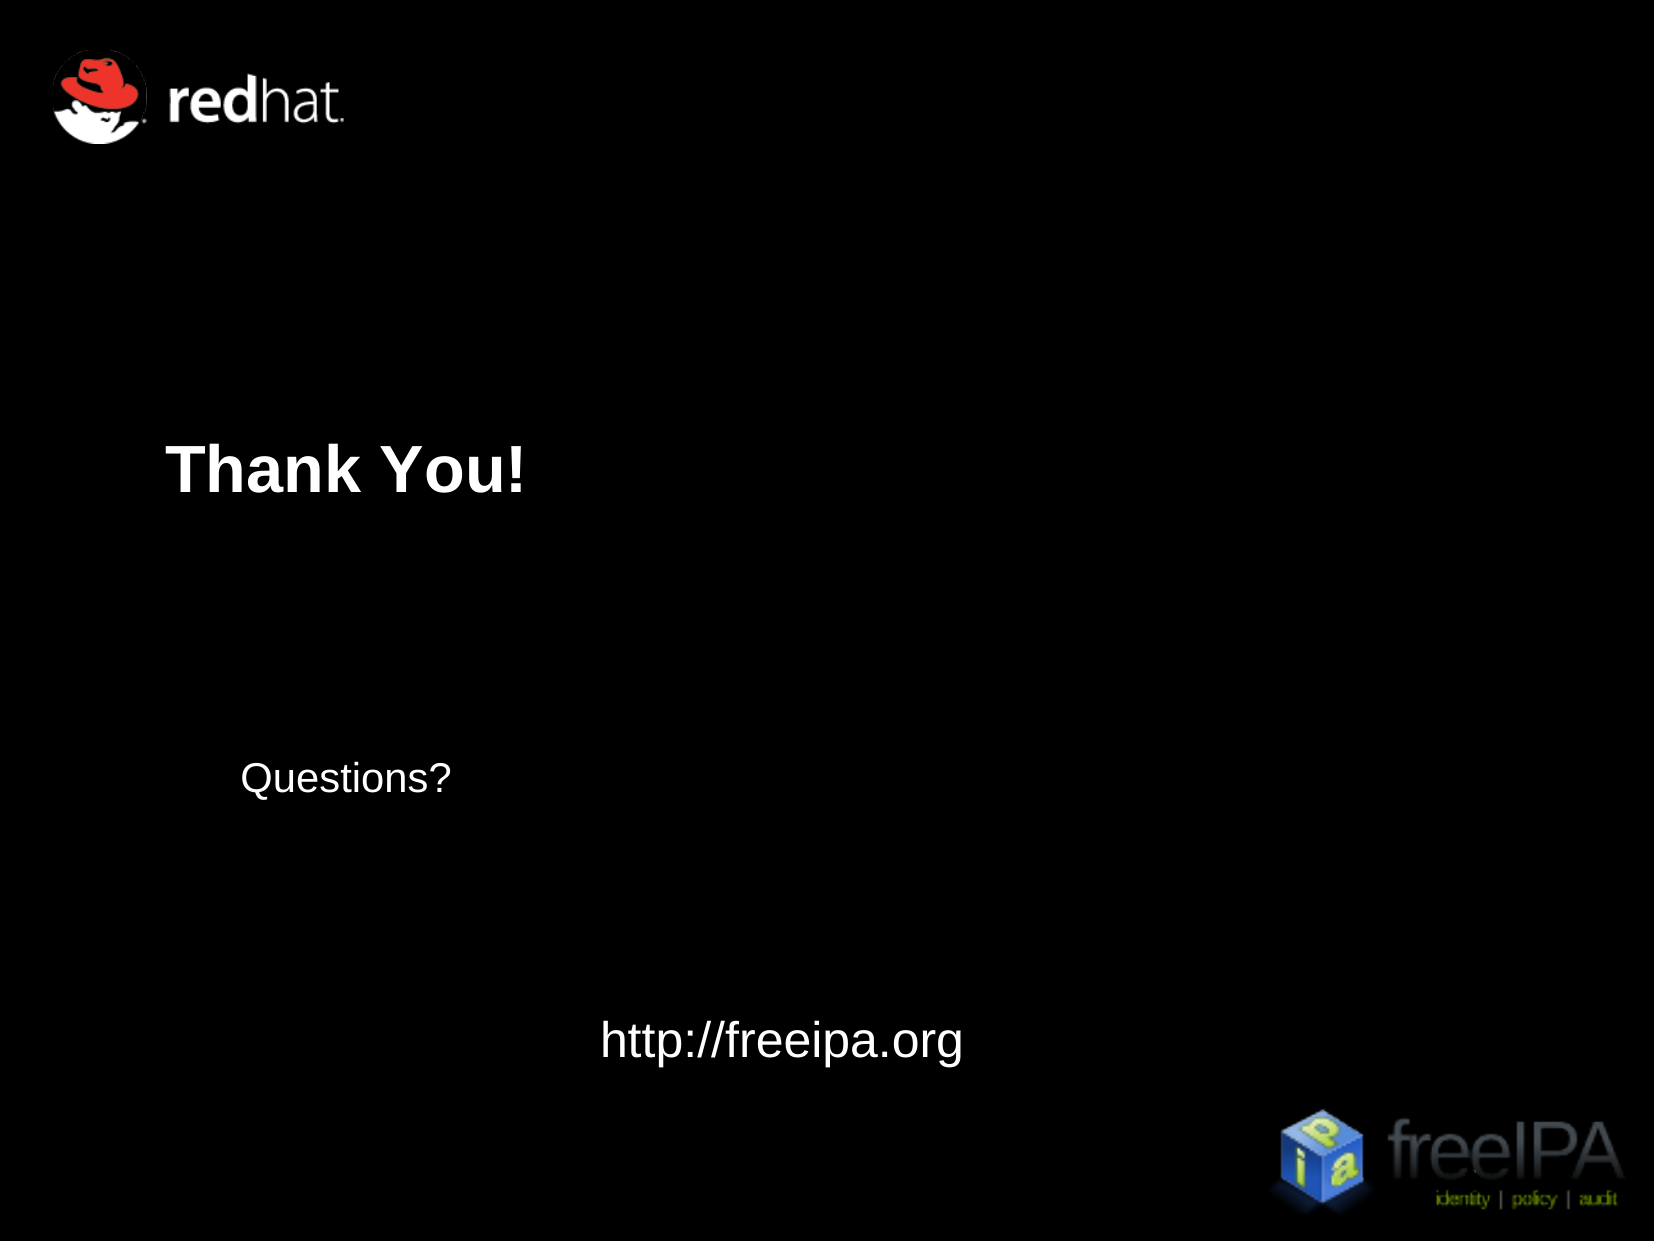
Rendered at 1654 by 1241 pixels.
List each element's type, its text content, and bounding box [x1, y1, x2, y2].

picture [52, 49, 345, 144]
text_box http://freeipa.org [600, 1012, 976, 1075]
list Questions? [184, 754, 1007, 922]
title Thank You! [165, 374, 881, 564]
picture [1269, 1105, 1634, 1220]
